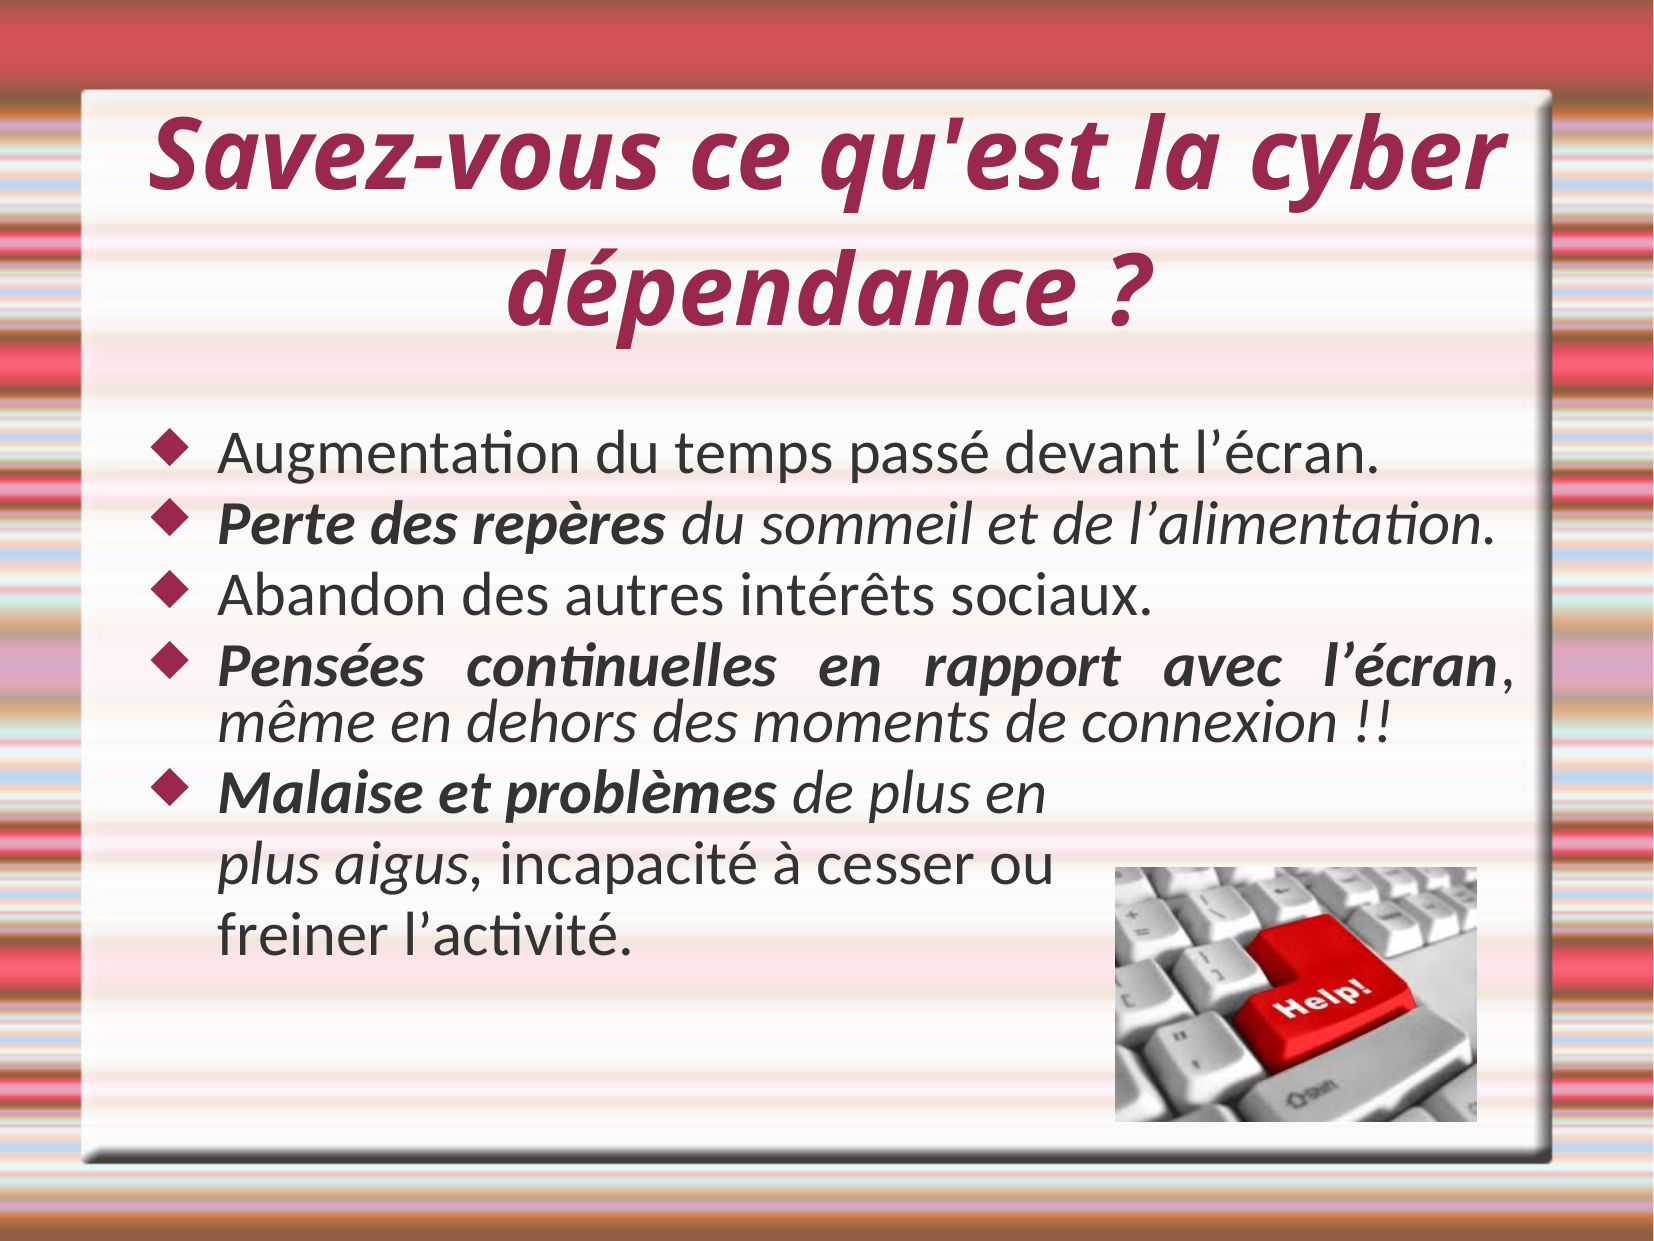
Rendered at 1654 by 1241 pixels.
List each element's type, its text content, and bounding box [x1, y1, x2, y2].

list Augmentation du temps passé devant l’écran. Perte des repères du sommeil et de l’alimentation. Abandon des autres intérêts sociaux. Pensées continuelles en rapport avec l’écran, même en dehors des moments de connexion !! Malaise et problèmes de plus en plus aigus, incapacité à cesser ou freiner l’activité. [134, 350, 1516, 1118]
title Savez-vous ce qu'est la cyber dépendance ? [121, 96, 1534, 341]
picture [0, 0, 1654, 1241]
